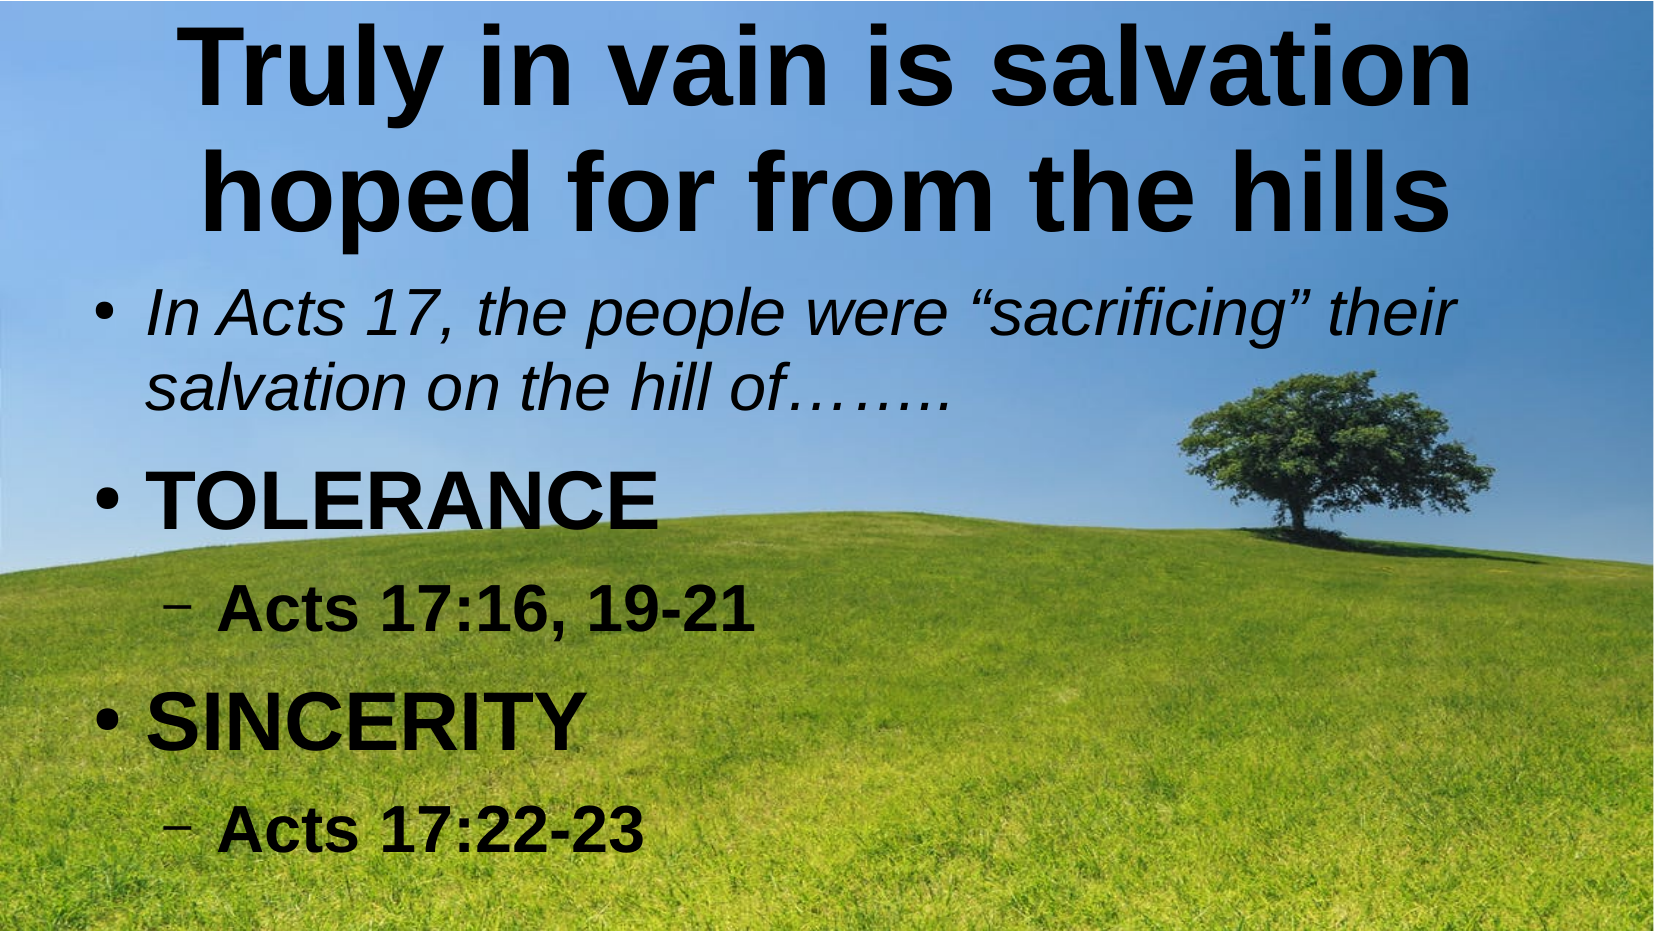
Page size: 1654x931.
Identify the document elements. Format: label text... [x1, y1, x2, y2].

picture [0, 1, 1654, 931]
list In Acts 17, the people were “sacrificing” their salvation on the hill of…….. TOLERANCE Acts 17:16, 19-21 SINCERITY Acts 17:22-23 [75, 275, 1564, 886]
title Truly in vain is salvation hoped for from the hills [82, 3, 1571, 256]
